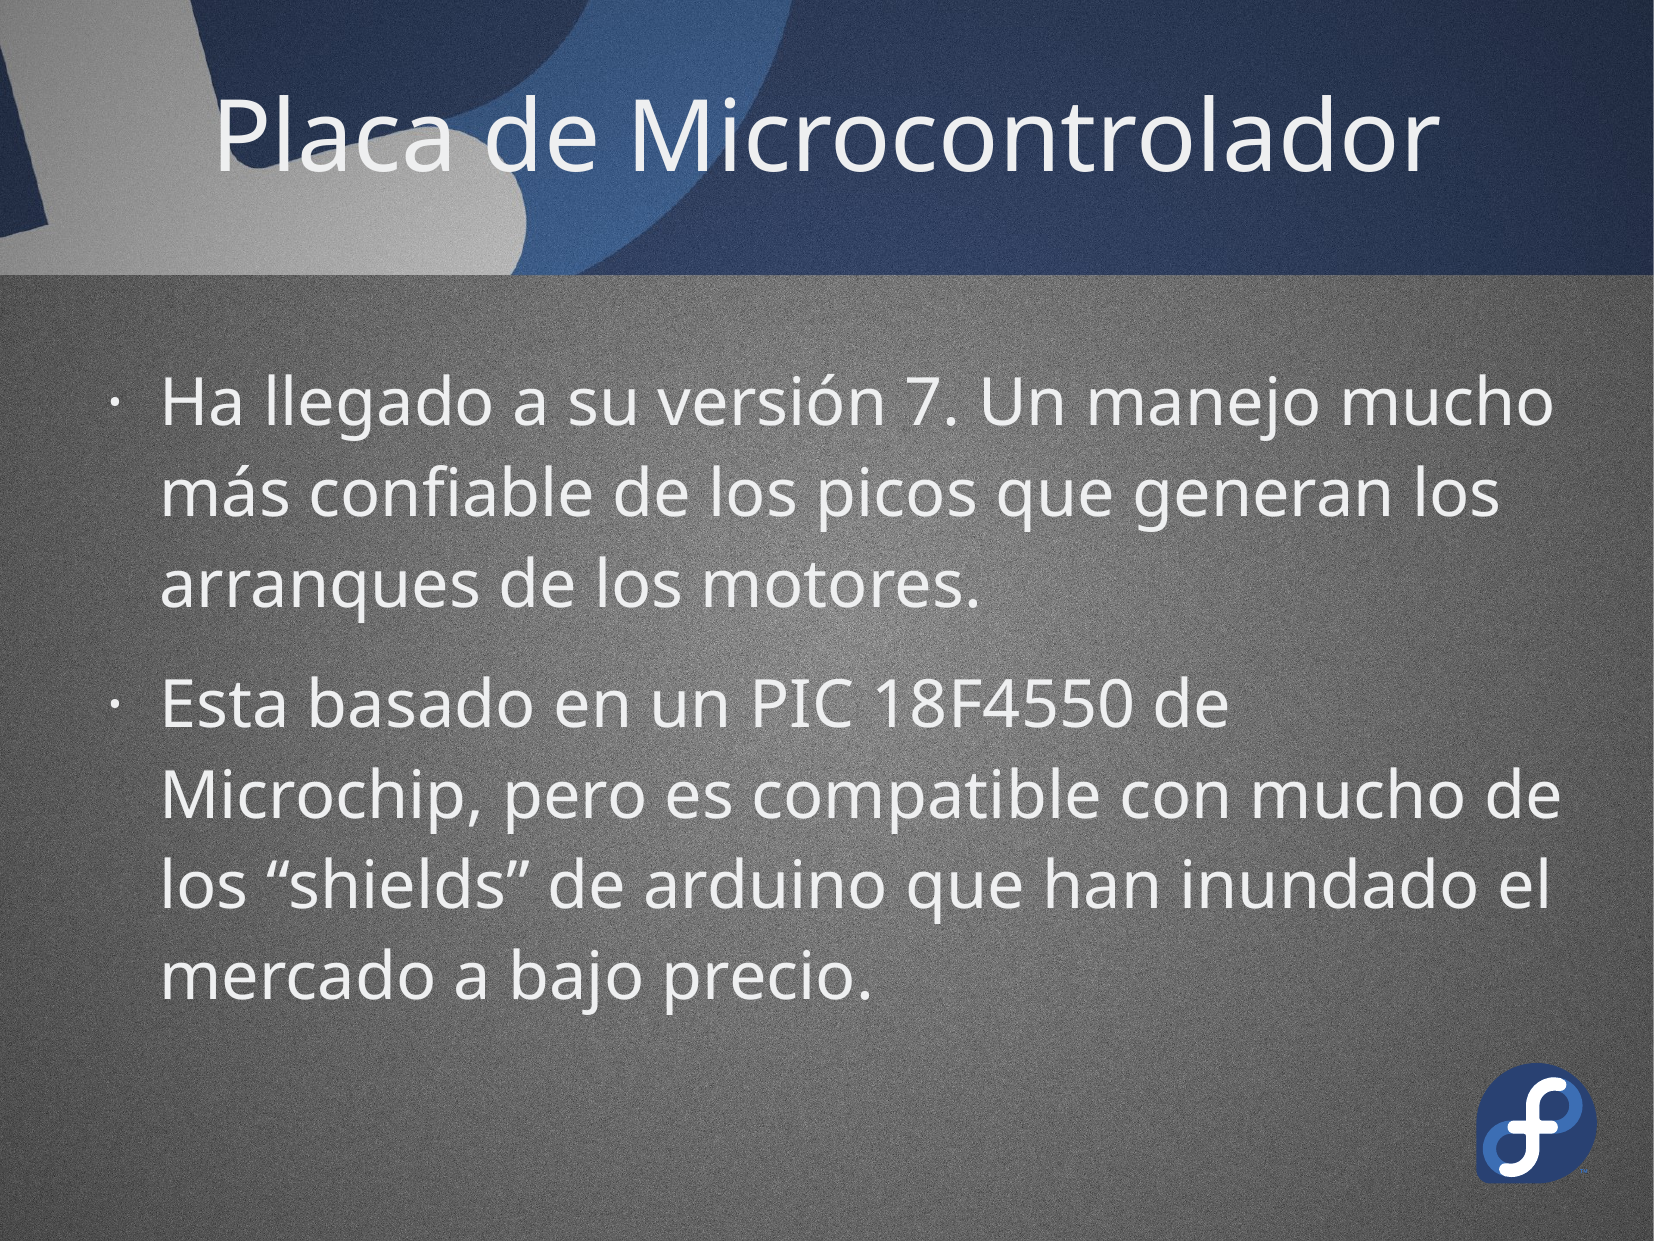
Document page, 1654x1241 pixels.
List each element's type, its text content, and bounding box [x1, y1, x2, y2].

picture [0, 0, 1654, 1241]
title Placa de Microcontrolador [88, 16, 1565, 250]
list Ha llegado a su versión 7. Un manejo mucho más confiable de los picos que generan los arranques de los motores. Esta basado en un PIC 18F4550 de Microchip, pero es compatible con mucho de los “shields” de arduino que han inundado el mercado a bajo precio. [88, 354, 1565, 1063]
